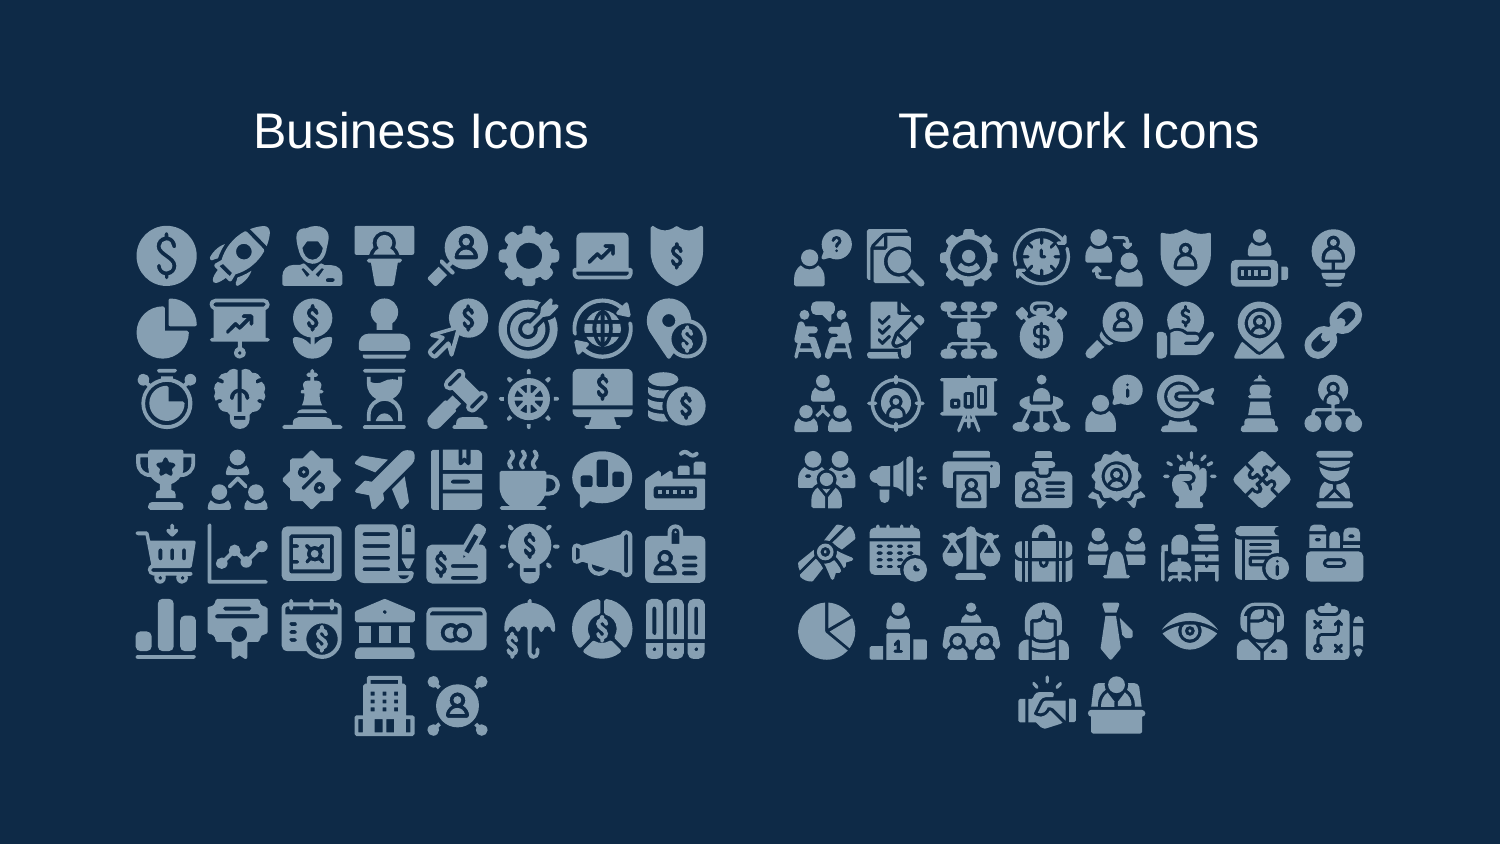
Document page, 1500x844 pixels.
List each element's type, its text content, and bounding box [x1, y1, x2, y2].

text_box [1248, 384, 1272, 399]
text_box [1090, 229, 1108, 246]
text_box [379, 626, 391, 643]
text_box [1176, 454, 1183, 462]
text_box [1235, 526, 1279, 537]
text_box [250, 226, 270, 247]
text_box [281, 598, 342, 659]
text_box [824, 524, 845, 541]
text_box [975, 647, 996, 660]
text_box [952, 636, 963, 647]
text_box [282, 417, 343, 429]
text_box [1306, 551, 1364, 582]
text_box [1085, 245, 1113, 263]
text_box [687, 598, 705, 640]
text_box [869, 646, 884, 660]
text_box [1162, 474, 1170, 479]
text_box [426, 523, 487, 584]
text_box [498, 299, 558, 359]
text_box [507, 378, 550, 421]
text_box [1329, 531, 1340, 549]
text_box [1162, 625, 1218, 650]
text_box [427, 722, 441, 736]
text_box [1099, 331, 1114, 346]
text_box [135, 631, 152, 652]
text_box [869, 541, 921, 575]
text_box [1065, 541, 1073, 559]
text_box [833, 405, 847, 419]
text_box [913, 639, 927, 660]
text_box [798, 466, 825, 488]
text_box [906, 456, 914, 497]
text_box [1032, 541, 1056, 558]
text_box [1126, 554, 1146, 565]
text_box [893, 460, 904, 492]
text_box [913, 314, 925, 326]
text_box [1160, 229, 1211, 287]
text_box [355, 450, 415, 510]
text_box [1329, 239, 1337, 246]
text_box [207, 523, 268, 584]
text_box [811, 487, 826, 509]
text_box [1085, 410, 1116, 432]
text_box Business Icons [135, 83, 707, 163]
text_box [1170, 330, 1215, 356]
text_box [399, 626, 410, 643]
text_box [427, 676, 441, 690]
text_box [506, 631, 519, 659]
text_box [1240, 602, 1284, 633]
text_box [1343, 527, 1361, 542]
text_box [1234, 342, 1285, 359]
text_box [832, 526, 856, 550]
text_box [1281, 266, 1289, 280]
text_box [510, 311, 546, 347]
text_box [955, 573, 986, 580]
text_box [506, 415, 513, 421]
text_box [829, 618, 856, 649]
text_box [354, 524, 414, 584]
text_box [887, 249, 912, 274]
text_box [1263, 639, 1288, 660]
text_box [961, 614, 982, 623]
text_box [1055, 682, 1062, 689]
text_box [1112, 374, 1143, 405]
text_box [1247, 482, 1277, 509]
text_box [354, 675, 415, 737]
text_box [939, 374, 998, 433]
text_box [1036, 374, 1047, 385]
text_box [572, 451, 633, 509]
text_box [979, 636, 990, 647]
text_box [666, 643, 684, 659]
text_box [1102, 301, 1144, 342]
text_box [507, 562, 514, 569]
text_box [821, 229, 852, 260]
text_box [1265, 556, 1290, 580]
text_box [828, 602, 851, 629]
text_box [1069, 698, 1076, 723]
text_box [499, 544, 507, 549]
text_box Teamwork Icons [793, 83, 1365, 163]
text_box [1031, 650, 1056, 660]
text_box [452, 417, 488, 429]
text_box [1101, 692, 1115, 707]
text_box [942, 461, 1000, 488]
text_box [362, 425, 406, 429]
text_box [650, 225, 704, 287]
text_box [917, 483, 923, 490]
text_box [1248, 401, 1272, 416]
text_box [942, 526, 1001, 570]
text_box [646, 298, 707, 359]
text_box [136, 306, 189, 359]
text_box [693, 461, 706, 475]
text_box [1245, 539, 1279, 580]
text_box [362, 354, 407, 359]
text_box [1305, 609, 1350, 660]
text_box [1171, 534, 1189, 555]
text_box [687, 643, 705, 659]
text_box [1103, 551, 1131, 579]
text_box [869, 524, 921, 539]
text_box [1033, 387, 1051, 402]
text_box [894, 335, 904, 345]
text_box [1031, 639, 1056, 650]
text_box [1117, 692, 1132, 707]
text_box [1012, 395, 1071, 432]
text_box [373, 234, 396, 255]
text_box [436, 684, 479, 728]
text_box [354, 598, 415, 623]
text_box [1015, 301, 1068, 359]
text_box [474, 722, 488, 736]
text_box [1247, 242, 1272, 257]
text_box [666, 386, 706, 426]
text_box [811, 387, 835, 402]
text_box [869, 466, 891, 487]
text_box [1319, 466, 1350, 482]
text_box [1233, 465, 1260, 494]
text_box [180, 615, 196, 652]
text_box [648, 372, 679, 387]
text_box [1091, 394, 1110, 412]
text_box [1119, 617, 1133, 639]
text_box [1031, 524, 1056, 538]
text_box [1166, 461, 1173, 467]
text_box [281, 526, 342, 581]
text_box [604, 323, 609, 333]
text_box [1252, 559, 1265, 564]
text_box [879, 489, 890, 504]
text_box [956, 474, 987, 509]
text_box [891, 602, 905, 616]
text_box [1015, 541, 1022, 559]
text_box [870, 301, 911, 359]
text_box [359, 626, 371, 643]
text_box [645, 470, 706, 510]
text_box [1128, 527, 1142, 542]
text_box [296, 409, 328, 414]
text_box [1012, 228, 1071, 286]
text_box [1018, 639, 1029, 660]
text_box [831, 450, 849, 468]
text_box [136, 449, 196, 499]
text_box [1319, 481, 1333, 499]
text_box [209, 298, 270, 359]
text_box [1316, 450, 1354, 458]
text_box [574, 321, 633, 359]
text_box [401, 558, 415, 569]
text_box [431, 449, 439, 510]
text_box [1353, 616, 1364, 623]
text_box [362, 368, 406, 373]
text_box [947, 647, 968, 660]
text_box [225, 465, 264, 500]
text_box [207, 598, 268, 659]
text_box [1198, 534, 1219, 542]
text_box [586, 310, 601, 321]
text_box [1058, 639, 1069, 660]
text_box [499, 449, 560, 510]
text_box [1250, 619, 1274, 640]
text_box [168, 298, 197, 327]
text_box [148, 502, 184, 510]
text_box [1167, 384, 1190, 409]
text_box [798, 602, 848, 660]
text_box [799, 405, 813, 419]
text_box [1033, 619, 1054, 640]
text_box [229, 449, 246, 466]
text_box [375, 413, 394, 422]
text_box [462, 449, 467, 459]
text_box [427, 266, 448, 286]
text_box [392, 476, 409, 510]
text_box [1252, 229, 1267, 243]
text_box [1236, 639, 1261, 660]
text_box [816, 543, 834, 561]
text_box [442, 473, 483, 490]
text_box [546, 562, 552, 569]
text_box [157, 368, 177, 373]
text_box [1035, 451, 1052, 458]
text_box [1015, 559, 1022, 582]
text_box [824, 321, 852, 359]
text_box [1161, 612, 1219, 630]
text_box [474, 675, 488, 690]
text_box [1088, 554, 1108, 565]
text_box [1353, 626, 1364, 647]
text_box [886, 615, 910, 630]
text_box [907, 269, 925, 287]
text_box [1194, 565, 1219, 582]
text_box [677, 465, 690, 475]
text_box [1037, 700, 1066, 721]
text_box [1156, 331, 1168, 359]
text_box [442, 493, 483, 510]
text_box [440, 225, 489, 275]
text_box [572, 530, 633, 578]
text_box [794, 265, 825, 287]
text_box [1329, 384, 1337, 392]
text_box [604, 336, 619, 347]
text_box [522, 298, 559, 335]
text_box [1230, 259, 1279, 287]
text_box [1194, 524, 1216, 532]
text_box [1018, 698, 1026, 723]
text_box [815, 405, 831, 418]
text_box [214, 368, 266, 429]
text_box [1127, 683, 1142, 707]
text_box [282, 226, 343, 286]
text_box [1112, 236, 1132, 250]
text_box [507, 523, 560, 584]
text_box [1325, 283, 1343, 287]
text_box [366, 258, 402, 287]
text_box [300, 368, 324, 406]
text_box [596, 323, 601, 333]
text_box [1087, 709, 1146, 734]
text_box [816, 374, 830, 388]
text_box [135, 531, 196, 584]
text_box [1191, 544, 1219, 552]
text_box [804, 450, 822, 468]
text_box [1125, 541, 1146, 552]
text_box [1091, 450, 1142, 502]
text_box [354, 225, 415, 255]
text_box [1309, 534, 1327, 548]
text_box [799, 309, 810, 320]
text_box [798, 549, 815, 571]
text_box [1311, 229, 1356, 270]
text_box [1247, 450, 1277, 477]
text_box [442, 449, 483, 470]
text_box [1160, 419, 1198, 433]
text_box [1316, 501, 1354, 509]
text_box [835, 550, 854, 568]
text_box [1108, 676, 1125, 694]
text_box [1240, 418, 1279, 433]
text_box [824, 560, 842, 580]
text_box [646, 598, 664, 640]
text_box [942, 626, 1001, 650]
text_box [1161, 544, 1168, 582]
text_box [1115, 269, 1143, 287]
text_box [401, 524, 415, 555]
text_box [137, 373, 197, 430]
text_box [903, 558, 928, 582]
text_box [874, 236, 884, 247]
text_box [940, 229, 998, 287]
text_box [867, 352, 900, 359]
text_box [1336, 481, 1350, 499]
text_box [235, 270, 252, 286]
text_box [1267, 609, 1274, 620]
text_box [899, 321, 919, 341]
text_box [1237, 301, 1282, 352]
text_box [1031, 461, 1056, 475]
text_box [828, 487, 842, 509]
text_box [212, 231, 265, 283]
text_box [1091, 527, 1105, 542]
text_box [836, 309, 847, 320]
text_box [426, 607, 487, 651]
text_box [1200, 454, 1207, 462]
text_box [873, 236, 911, 284]
text_box [1194, 554, 1219, 562]
text_box [811, 301, 835, 322]
text_box [965, 602, 977, 613]
text_box [1235, 537, 1242, 580]
text_box [1088, 491, 1107, 509]
text_box [1319, 460, 1350, 468]
text_box [886, 632, 910, 660]
text_box [504, 598, 556, 659]
text_box [443, 368, 488, 413]
text_box [1255, 642, 1269, 649]
text_box [136, 225, 197, 286]
text_box [1085, 340, 1105, 359]
text_box [666, 598, 684, 640]
text_box [427, 395, 462, 430]
text_box [819, 472, 834, 487]
text_box [1167, 558, 1192, 582]
text_box [292, 298, 333, 359]
text_box [604, 598, 633, 648]
text_box [366, 376, 403, 422]
text_box [211, 484, 228, 500]
text_box [166, 523, 179, 537]
text_box [794, 321, 822, 359]
text_box [572, 298, 631, 336]
text_box [572, 232, 633, 280]
text_box [209, 244, 225, 261]
text_box [1325, 249, 1342, 260]
text_box [584, 323, 593, 333]
text_box [794, 418, 818, 433]
text_box [1102, 602, 1120, 613]
text_box [645, 524, 706, 583]
text_box [1028, 692, 1063, 729]
text_box [801, 249, 819, 267]
text_box [1065, 559, 1073, 582]
text_box [900, 302, 911, 312]
text_box [940, 301, 998, 359]
text_box [1250, 609, 1264, 620]
text_box [1181, 624, 1199, 640]
text_box [1087, 541, 1109, 552]
text_box [370, 298, 399, 330]
text_box [135, 655, 196, 659]
text_box [1354, 648, 1363, 657]
text_box [354, 647, 415, 659]
text_box [1100, 615, 1121, 660]
text_box [1092, 266, 1113, 280]
text_box [679, 449, 699, 458]
text_box [1304, 301, 1363, 359]
text_box [354, 455, 388, 473]
text_box [648, 410, 669, 422]
text_box [1253, 374, 1267, 382]
text_box [572, 368, 633, 406]
text_box [1015, 471, 1073, 509]
text_box [647, 398, 663, 411]
text_box [1167, 301, 1205, 333]
text_box [157, 598, 174, 652]
text_box [1328, 492, 1341, 499]
text_box [572, 599, 621, 659]
text_box [866, 229, 908, 280]
text_box [1126, 491, 1146, 508]
text_box [800, 558, 823, 582]
text_box [1304, 394, 1363, 432]
text_box [612, 323, 621, 333]
text_box [1177, 387, 1215, 405]
text_box [572, 409, 633, 429]
text_box [867, 374, 925, 433]
text_box [1156, 374, 1200, 419]
text_box [1321, 272, 1346, 280]
text_box [917, 466, 923, 473]
text_box [1209, 474, 1217, 479]
text_box [645, 643, 663, 659]
text_box [828, 467, 856, 489]
text_box [828, 418, 852, 433]
text_box [1264, 465, 1291, 494]
text_box [498, 225, 560, 287]
text_box [358, 333, 411, 351]
text_box [952, 450, 991, 458]
text_box [1318, 374, 1349, 402]
text_box [282, 450, 342, 510]
text_box [215, 540, 268, 569]
text_box [427, 298, 489, 359]
text_box [244, 500, 268, 510]
text_box [648, 386, 669, 399]
text_box [1032, 681, 1039, 689]
text_box [1206, 461, 1214, 467]
text_box [1031, 561, 1056, 582]
text_box [1091, 683, 1106, 707]
text_box [1309, 524, 1327, 532]
text_box [1024, 602, 1062, 637]
text_box [822, 488, 831, 494]
text_box [207, 500, 232, 510]
text_box [1317, 602, 1339, 613]
text_box [1172, 451, 1207, 509]
text_box [1120, 252, 1138, 270]
